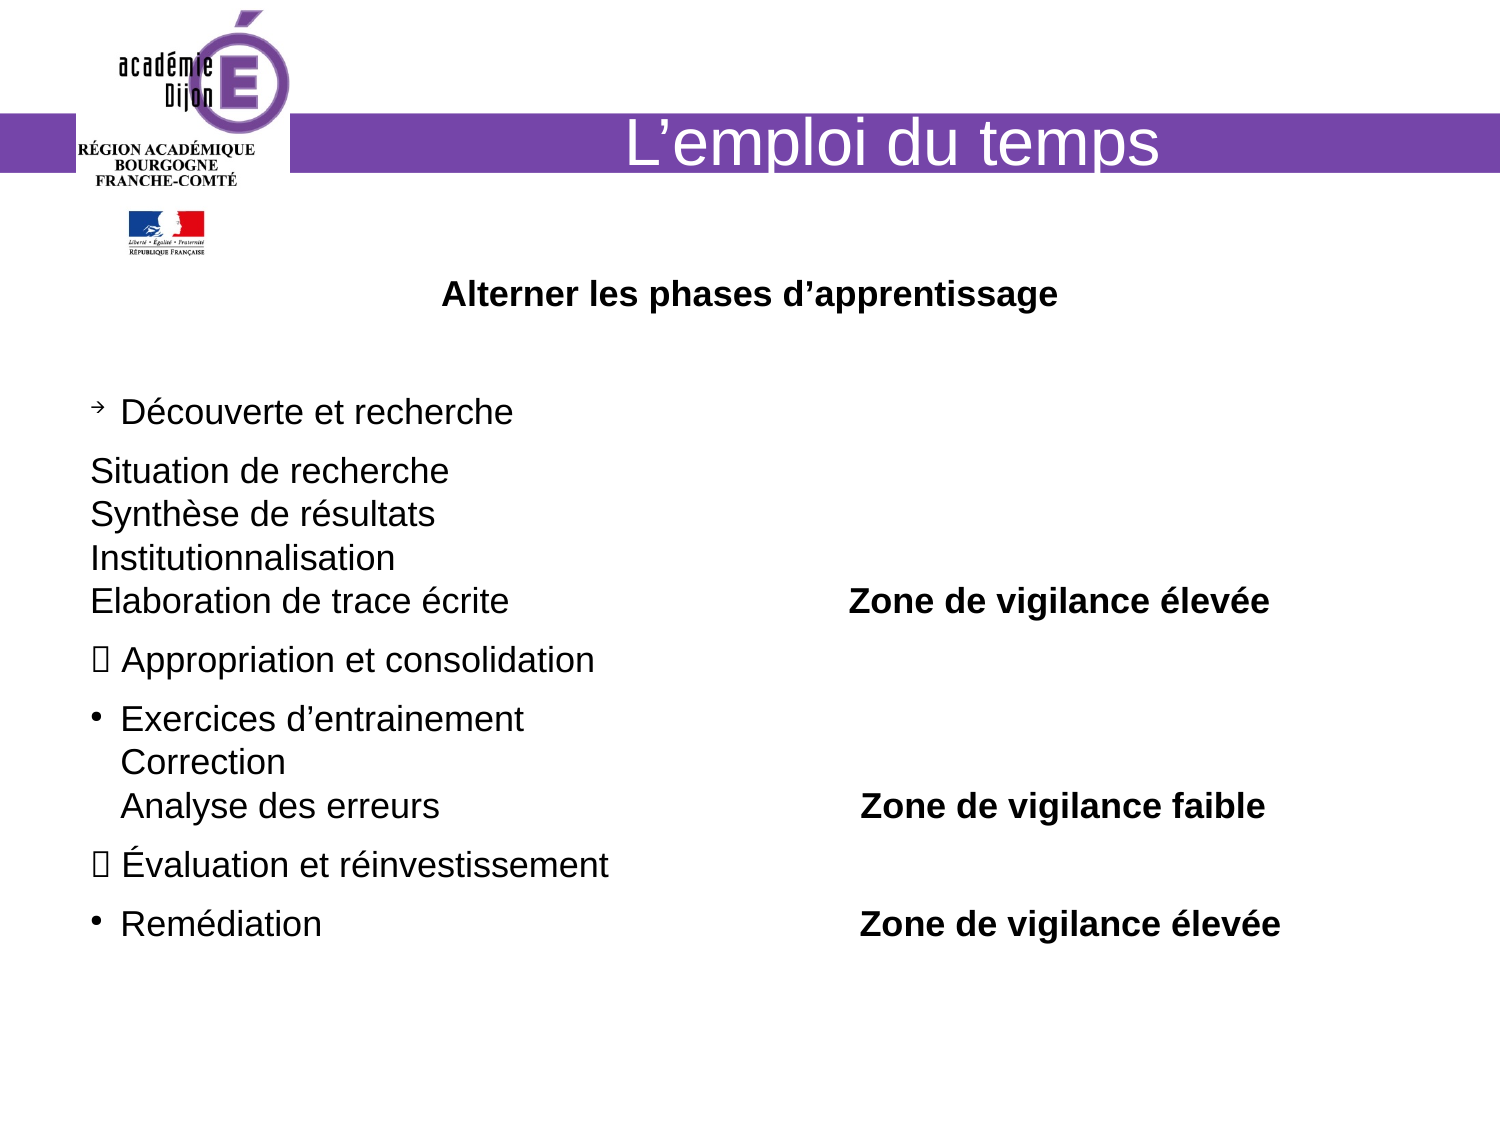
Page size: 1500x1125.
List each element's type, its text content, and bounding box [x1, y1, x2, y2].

list Alterner les phases d’apprentissage Découverte et recherche Situation de recherche Synthèse de résultats Institutionnalisation Elaboration de trace écrite Zone de vigilance élevée  Appropriation et consolidation Exercices d’entrainement Correction Analyse des erreurs Zone de vigilance faible  Évaluation et réinvestissement Remédiation Zone de vigilance élevée [75, 262, 1425, 1005]
title L’emploi du temps [360, 45, 1425, 233]
picture [76, 8, 290, 256]
